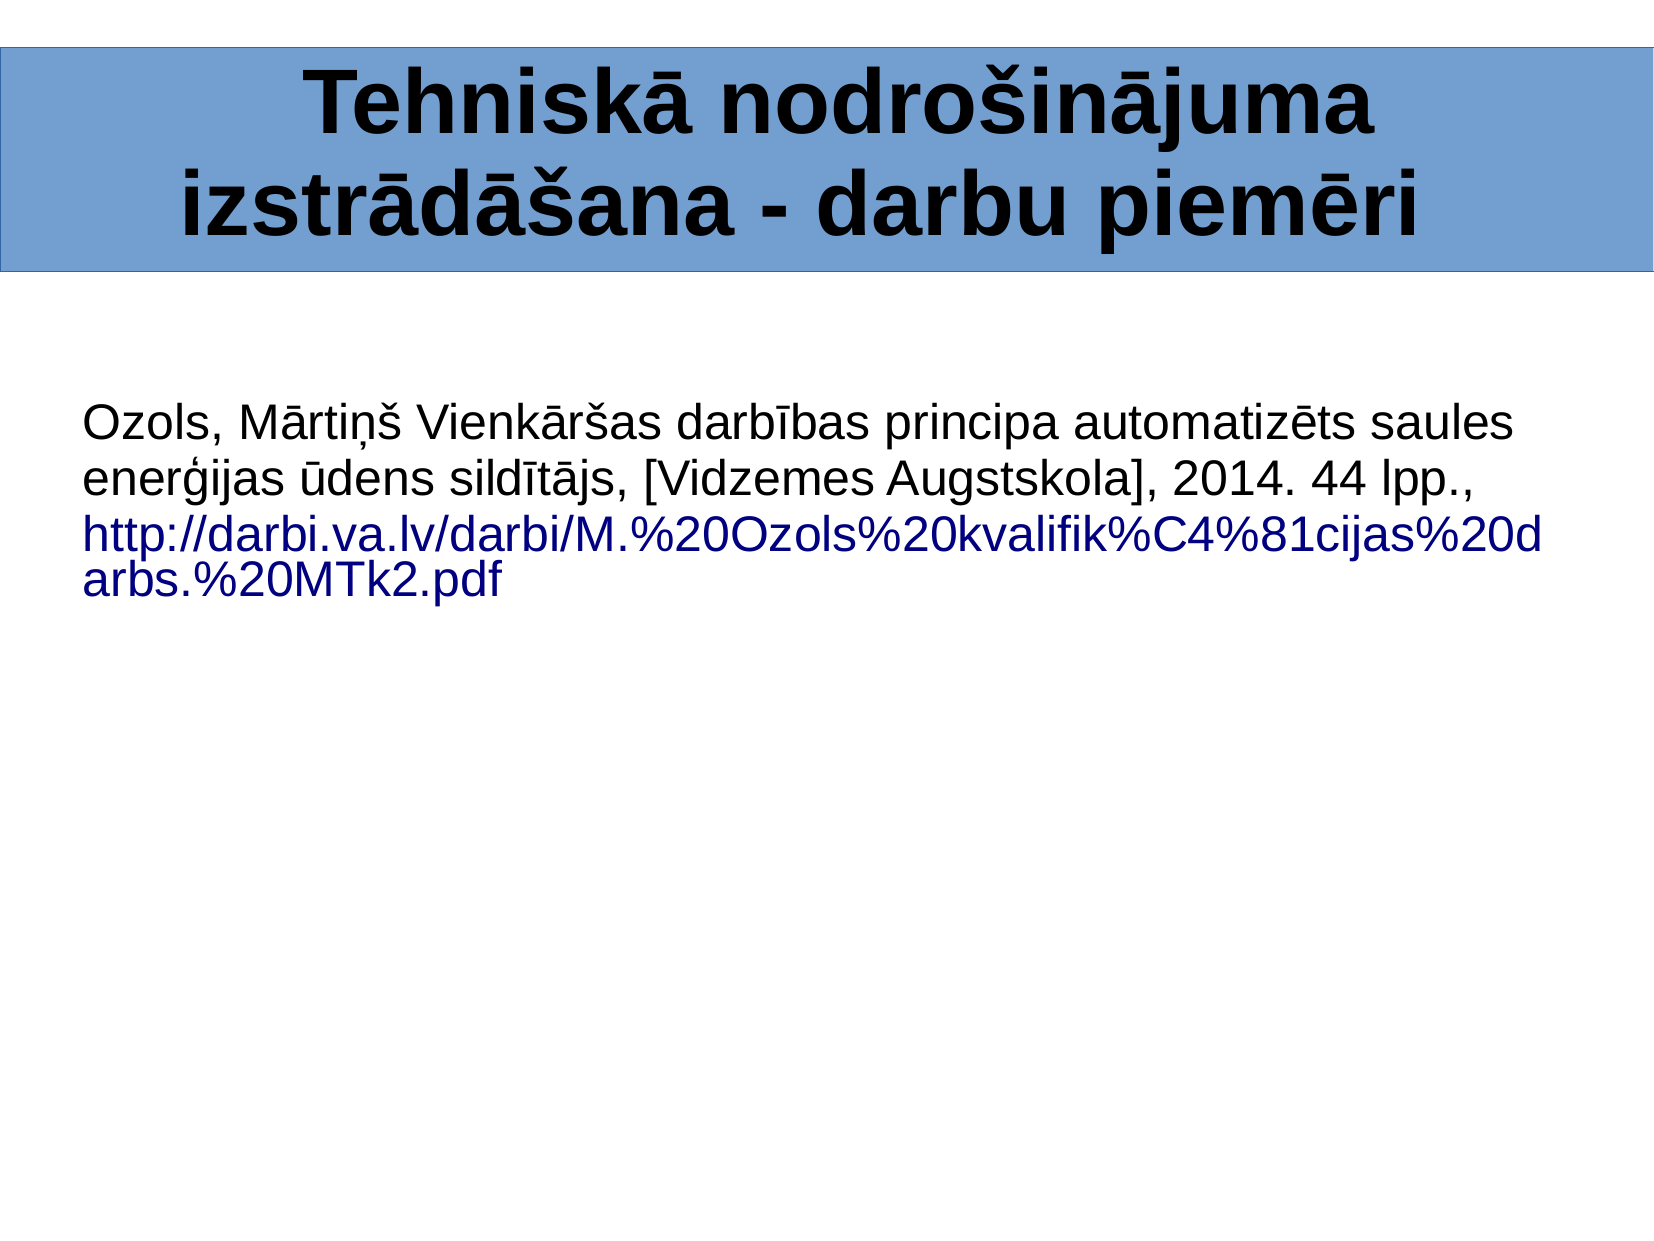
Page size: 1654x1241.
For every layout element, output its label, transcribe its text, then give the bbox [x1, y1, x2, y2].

title Tehniskā nodrošinājuma izstrādāšana - darbu piemēri [82, 49, 1571, 257]
list Ozols, Mārtiņš Vienkāršas darbības principa automatizēts saules enerģijas ūdens sildītājs, [Vidzemes Augstskola], 2014. 44 lpp., http://darbi.va.lv/darbi/M.%20Ozols%20kvalifik%C4%81cijas%20darbs.%20MTk2.pdf [82, 290, 1571, 1217]
text_box [0, 47, 1654, 272]
